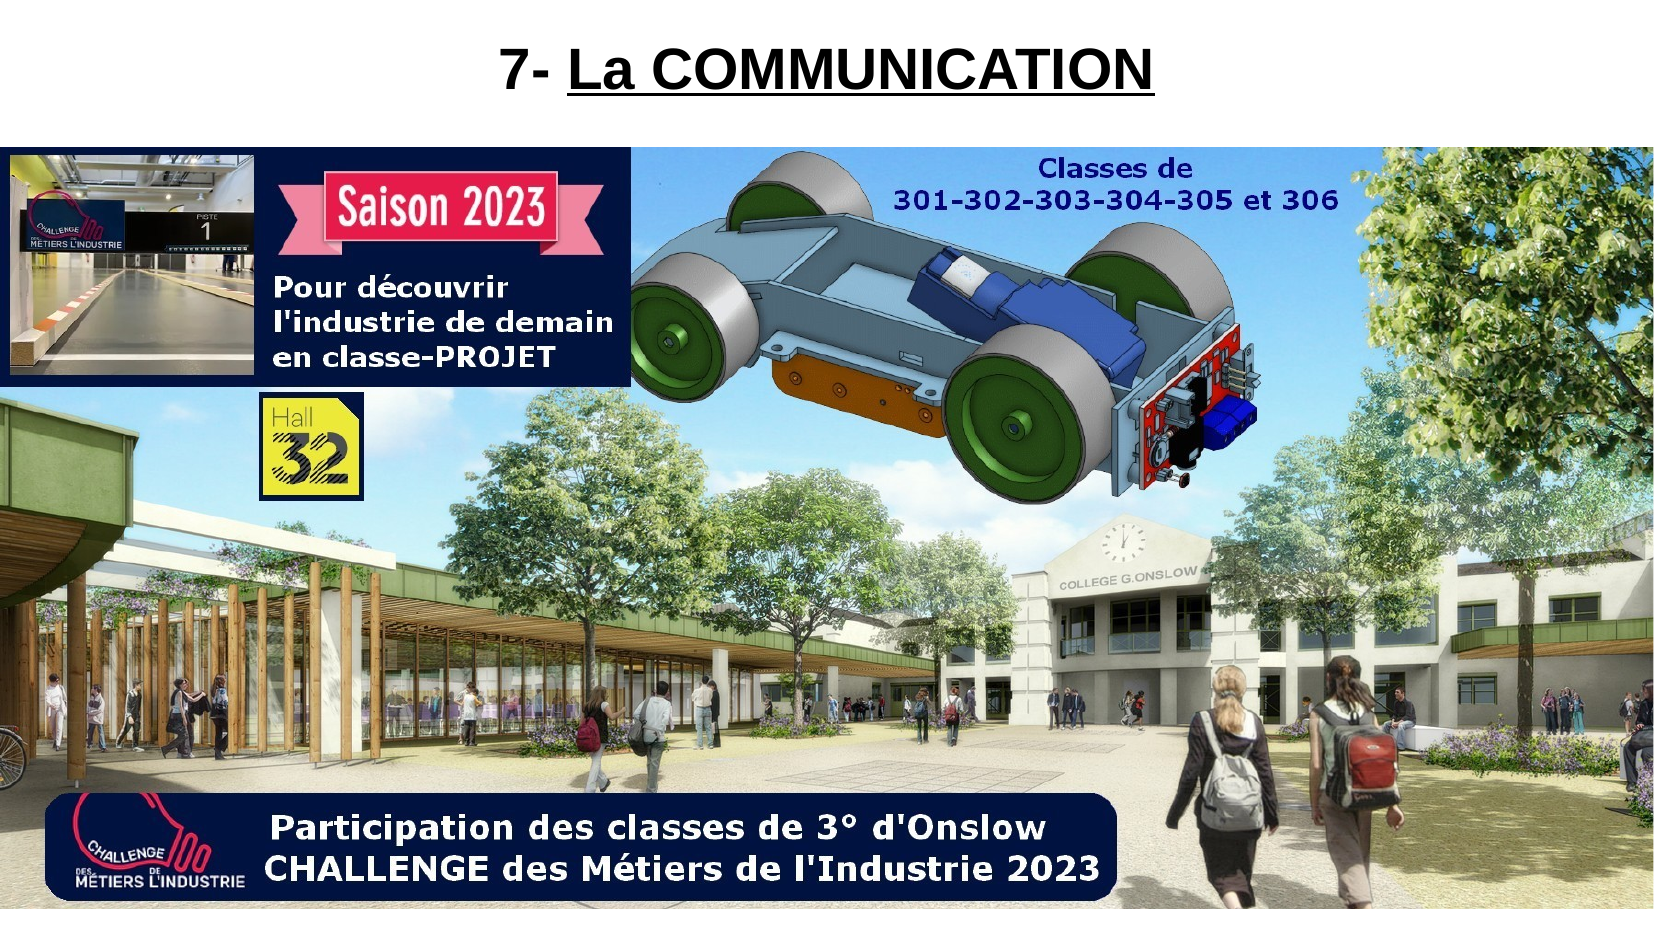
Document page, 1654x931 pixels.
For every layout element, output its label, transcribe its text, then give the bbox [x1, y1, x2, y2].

picture [0, 147, 1654, 909]
text_box 7- La COMMUNICATION [29, 29, 1625, 110]
